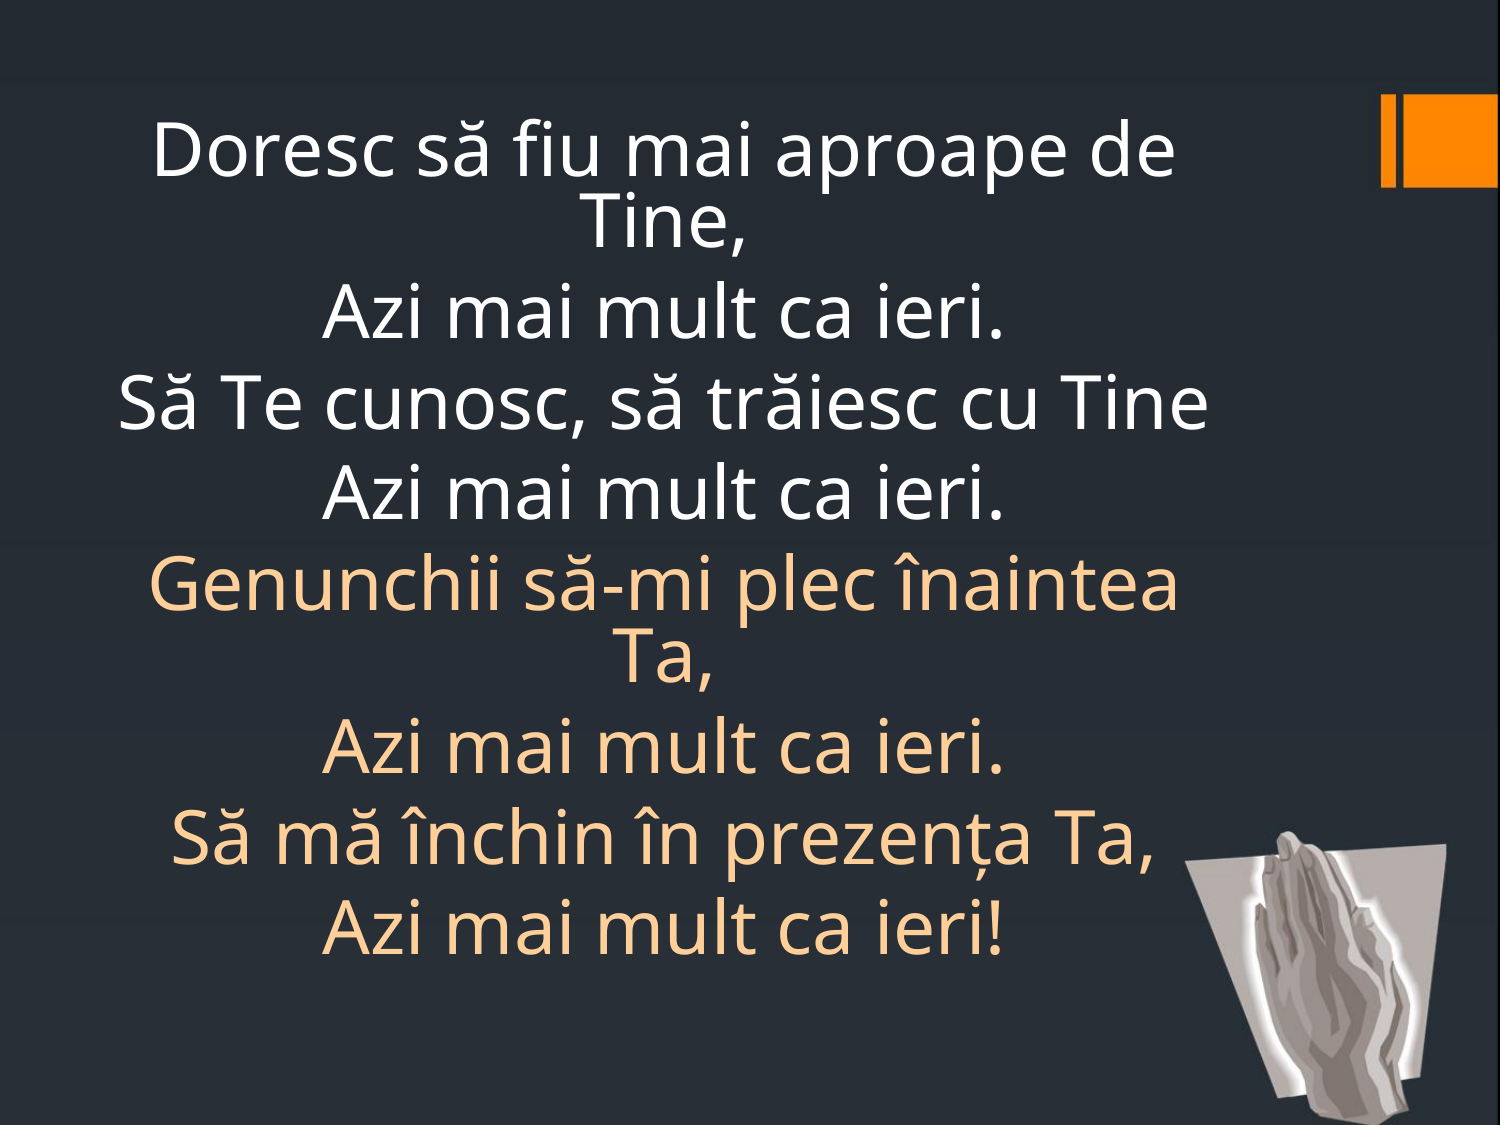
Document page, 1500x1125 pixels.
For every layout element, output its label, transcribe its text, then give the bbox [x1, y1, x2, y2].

picture [0, 0, 1500, 1125]
text_box Doresc să fiu mai aproape de Tine, Azi mai mult ca ieri. Să Te cunosc, să trăiesc cu Tine Azi mai mult ca ieri. Genunchii să-mi plec înaintea Ta, Azi mai mult ca ieri. Să mă închin în prezenţa Ta, Azi mai mult ca ieri! [74, 110, 1255, 978]
